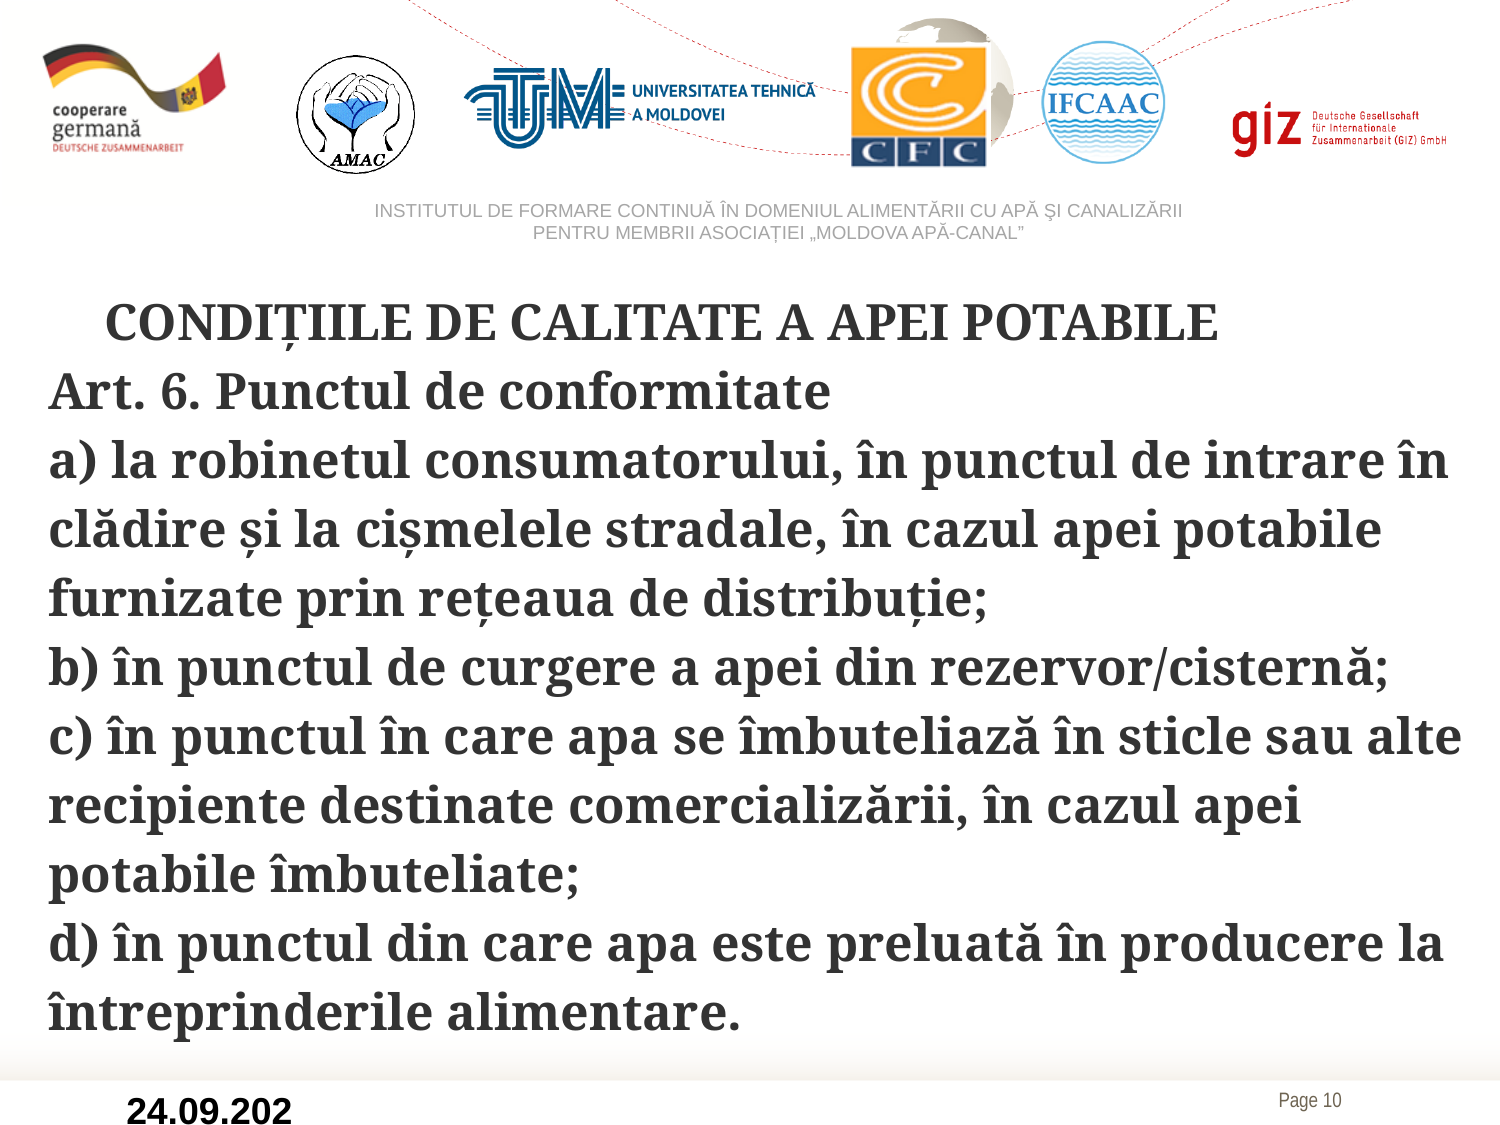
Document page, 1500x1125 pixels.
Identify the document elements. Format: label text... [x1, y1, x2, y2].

text_box INSTITUTUL DE FORMARE CONTINUĂ ÎN DOMENIUL ALIMENTĂRII CU APĂ ŞI CANALIZĂRII PENTRU MEMBRII ASOCIAȚIEI „MOLDOVA APĂ-CANAL” [190, 170, 1366, 251]
picture [293, 1006, 303, 1027]
picture [0, 0, 1500, 206]
picture [0, 959, 1500, 1081]
title CONDIȚIILE DE CALITATE A APEI POTABILE Art. 6. Punctul de conformitate a) la robinetul consumatorului, în punctul de intrare în clădire și la cișmelele stradale, în cazul apei potabile furnizate prin rețeaua de distribuție; b) în punctul de curgere a apei din rezervor/cisternă; c) în punctul în care apa se îmbuteliază în sticle sau alte recipiente destinate comercializării, în cazul apei potabile îmbuteliate; d) în punctul din care apa este preluată în producere la întreprinderile alimentare. [33, 274, 1484, 999]
slide_number 14.07.2021 [111, 1079, 324, 1120]
